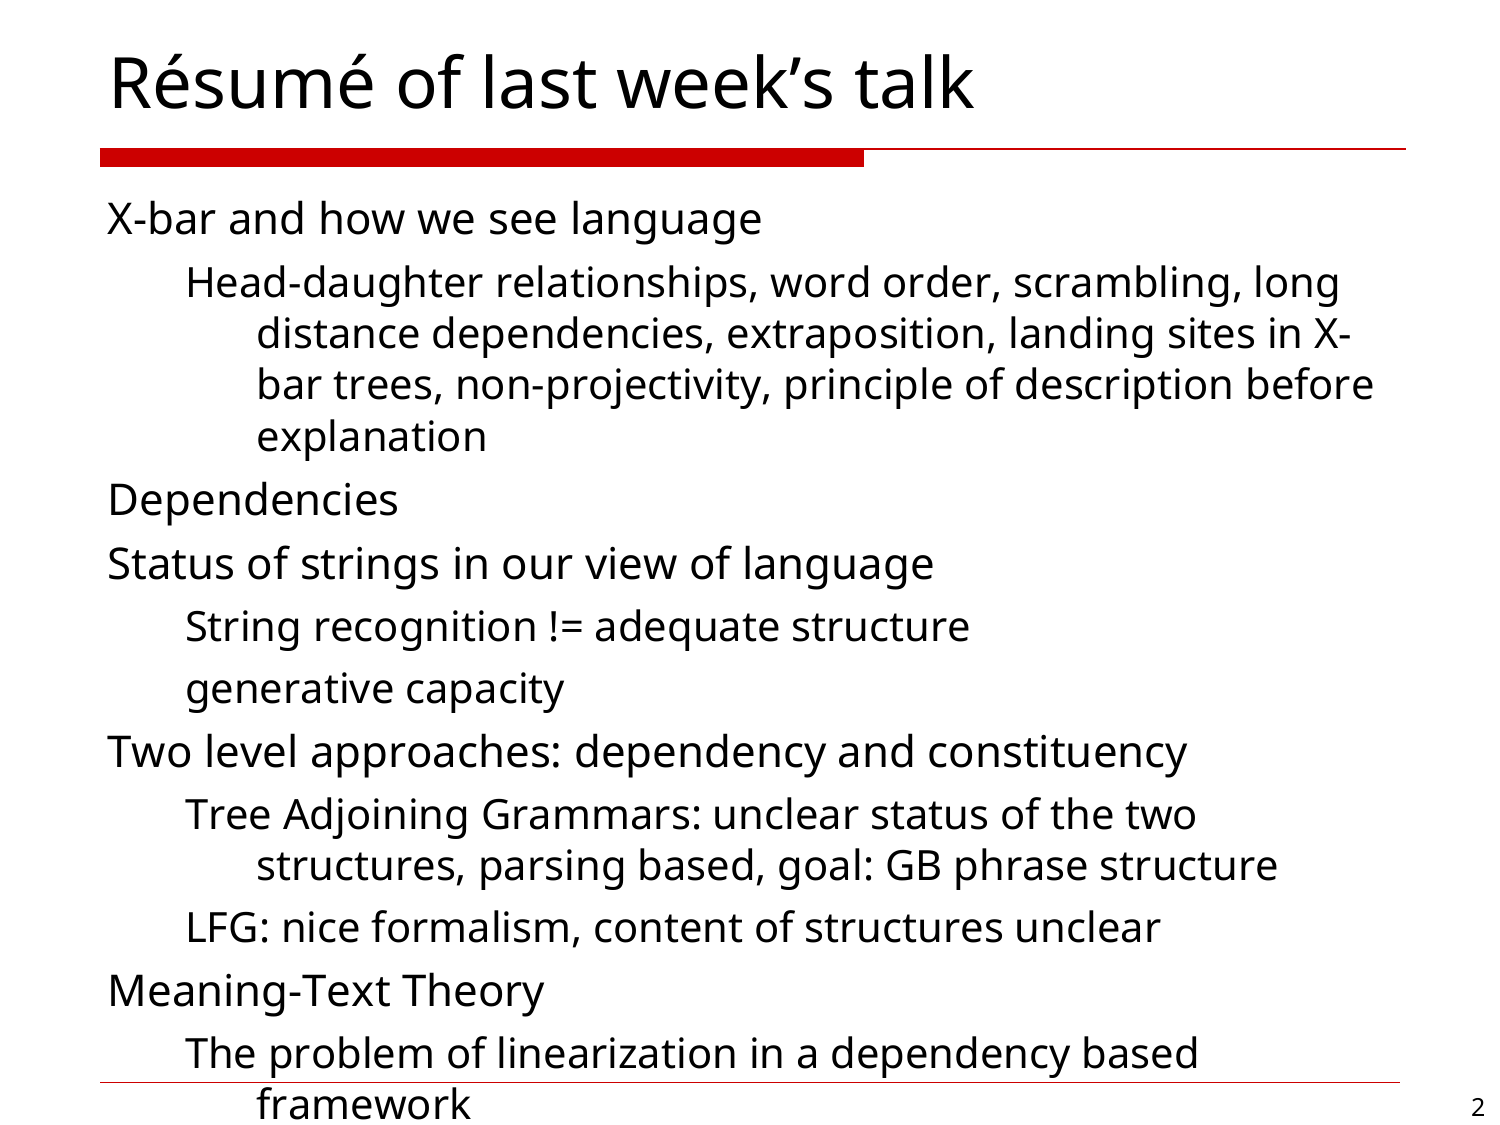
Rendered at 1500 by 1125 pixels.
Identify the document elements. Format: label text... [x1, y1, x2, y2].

title Résumé of last week’s talk [94, 36, 1407, 138]
list X-bar and how we see language Head-daughter relationships, word order, scrambling, long distance dependencies, extraposition, landing sites in X-bar trees, non-projectivity, principle of description before explanation Dependencies Status of strings in our view of language String recognition != adequate structure generative capacity Two level approaches: dependency and constituency Tree Adjoining Grammars: unclear status of the two structures, parsing based, goal: GB phrase structure LFG: nice formalism, content of structures unclear Meaning-Text Theory The problem of linearization in a dependency based framework [92, 184, 1406, 988]
